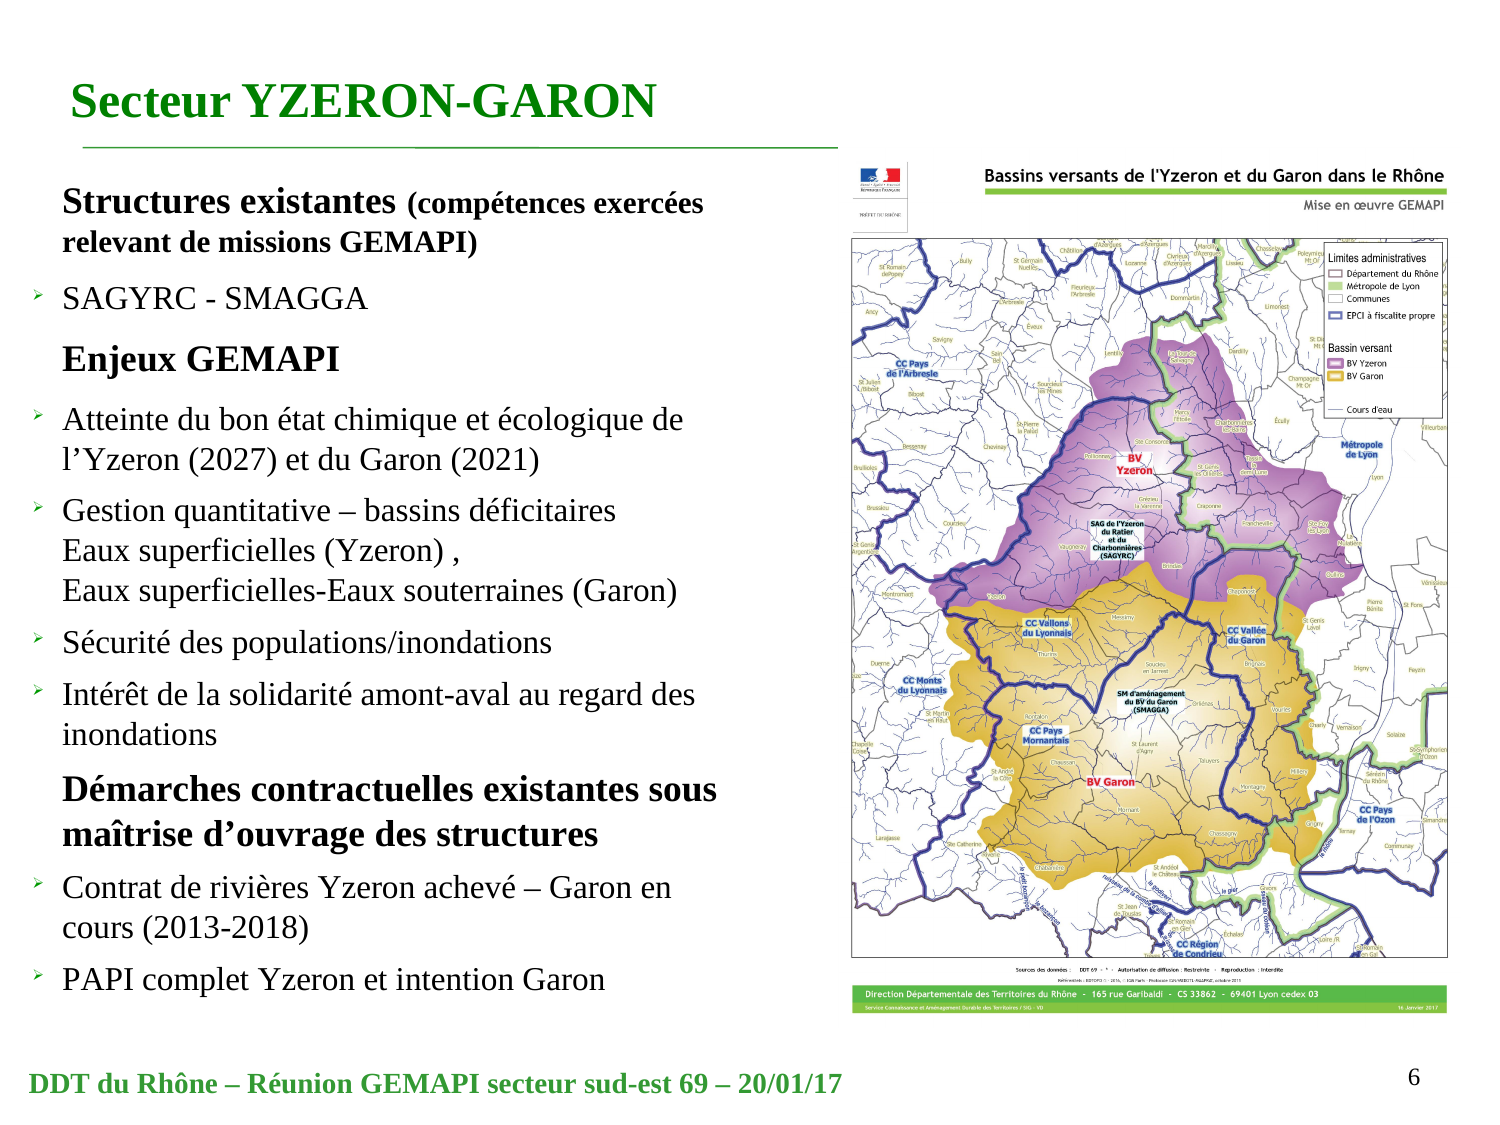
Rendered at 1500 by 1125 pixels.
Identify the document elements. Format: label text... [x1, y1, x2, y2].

title Secteur YZERON-GARON [70, 24, 1465, 178]
text_box Structures existantes (compétences exercées relevant de missions GEMAPI) SAGYRC - SMAGGA Enjeux GEMAPI Atteinte du bon état chimique et écologique de l’Yzeron (2027) et du Garon (2021) Gestion quantitative – bassins déficitaires Eaux superficielles (Yzeron) , Eaux superficielles-Eaux souterraines (Garon) Sécurité des populations/inondations Intérêt de la solidarité amont-aval au regard des inondations Démarches contractuelles existantes sous maîtrise d’ouvrage des structures Contrat de rivières Yzeron achevé – Garon en cours (2013-2018) PAPI complet Yzeron et intention Garon [17, 164, 768, 1040]
picture [838, 147, 1461, 1028]
